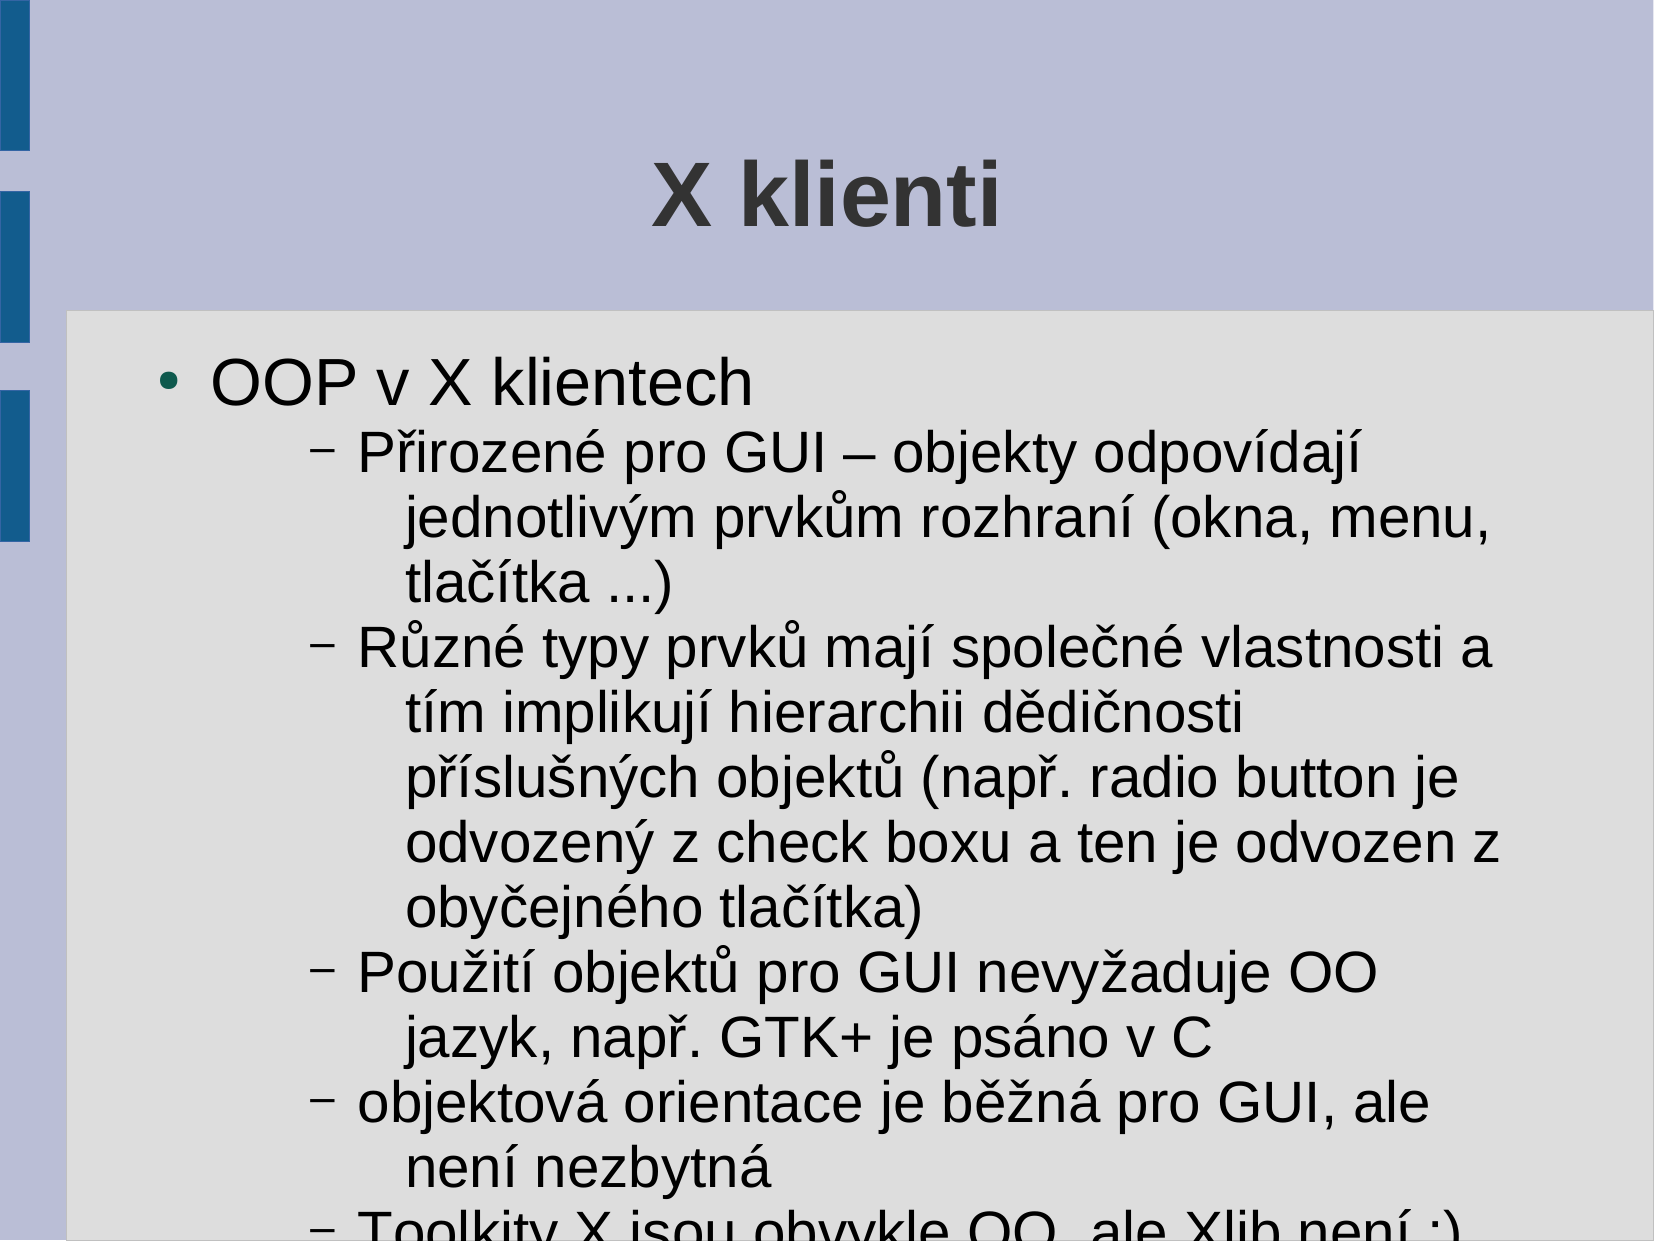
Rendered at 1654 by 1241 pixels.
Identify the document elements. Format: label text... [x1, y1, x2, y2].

list OOP v X klientech Přirozené pro GUI – objekty odpovídají jednotlivým prvkům rozhraní (okna, menu, tlačítka ...) Různé typy prvků mají společné vlastnosti a tím implikují hierarchii dědičnosti příslušných objektů (např. radio button je odvozený z check boxu a ten je odvozen z obyčejného tlačítka) Použití objektů pro GUI nevyžaduje OO jazyk, např. GTK+ je psáno v C objektová orientace je běžná pro GUI, ale není nezbytná Toolkity X jsou obvykle OO, ale Xlib není ;) [121, 344, 1534, 1154]
title X klienti [121, 91, 1534, 299]
